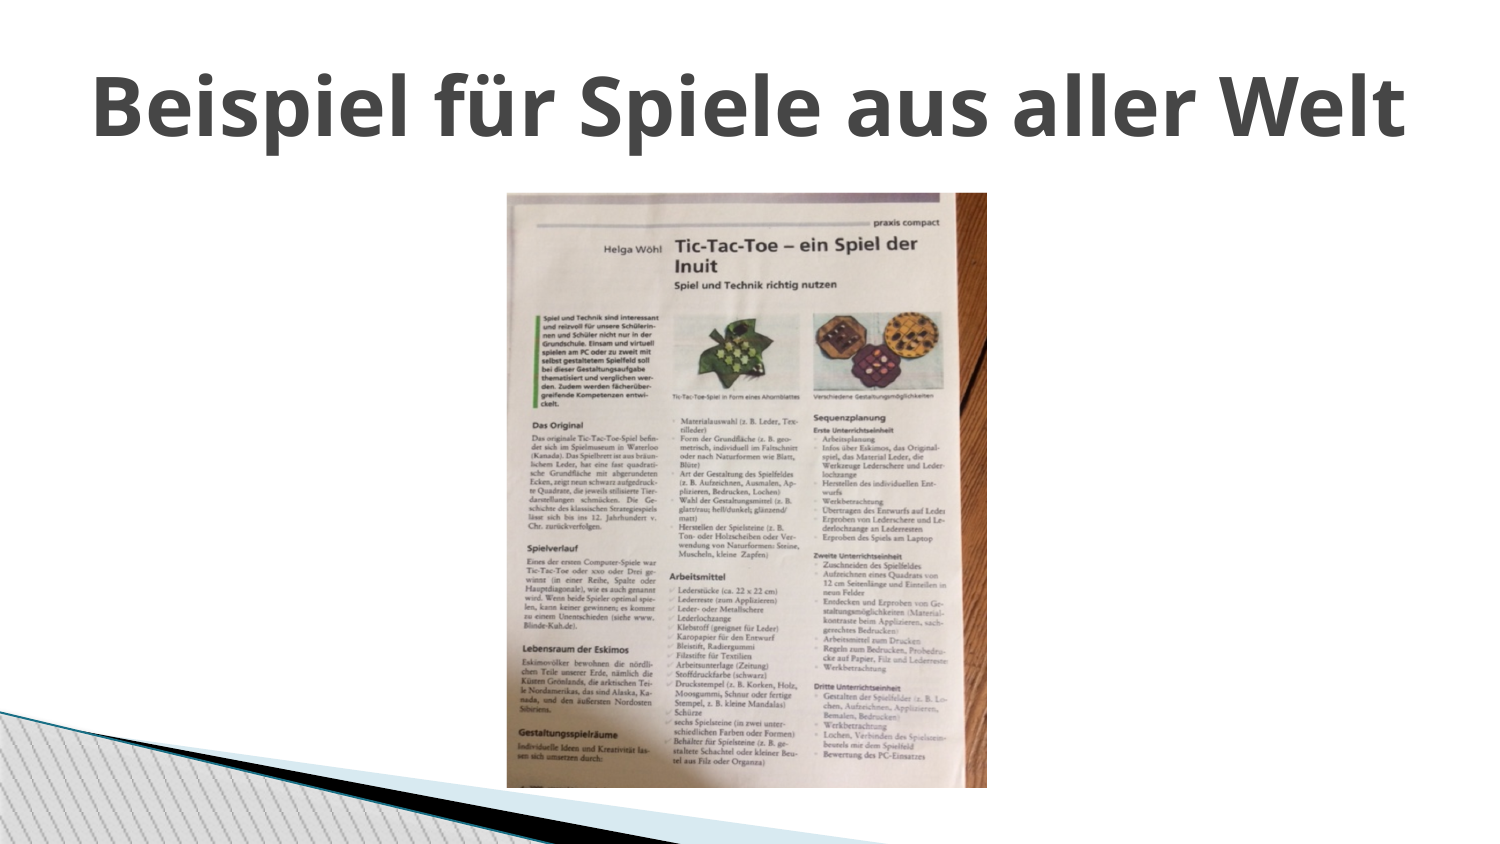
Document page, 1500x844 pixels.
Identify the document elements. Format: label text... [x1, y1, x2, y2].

text_box Beispiel für Spiele aus aller Welt [75, 33, 1425, 175]
picture [506, 192, 987, 788]
